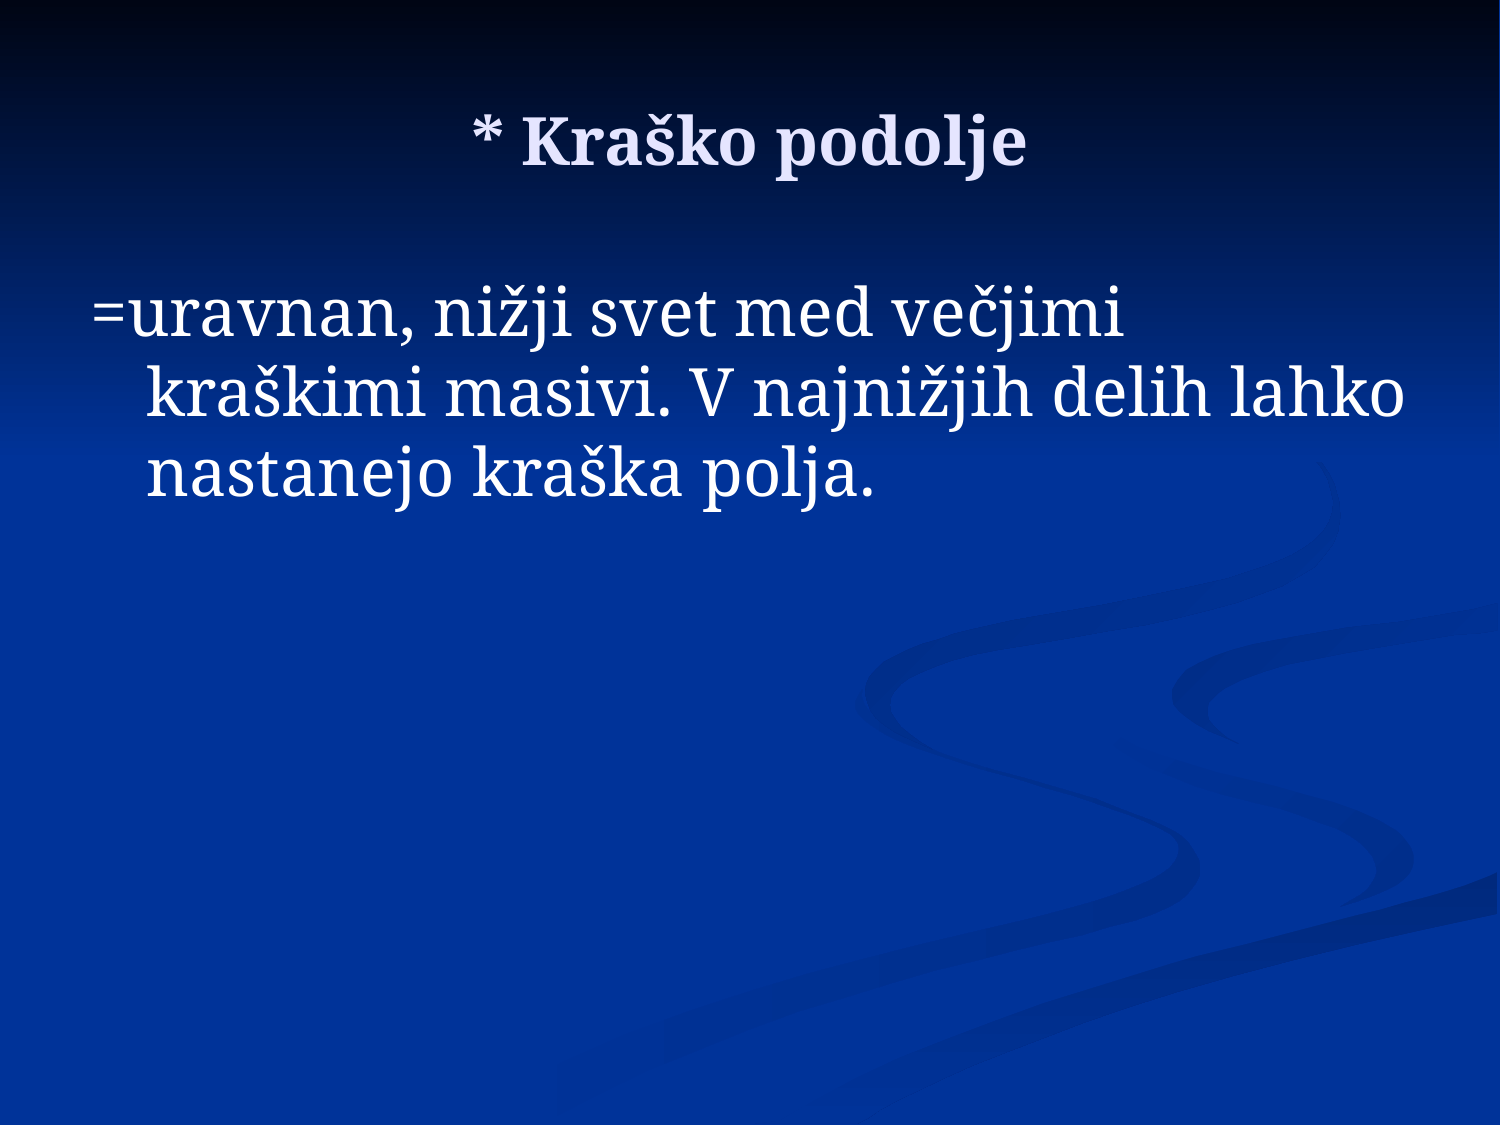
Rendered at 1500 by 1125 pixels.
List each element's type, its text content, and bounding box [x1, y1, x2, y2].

list =uravnan, nižji svet med večjimi kraškimi masivi. V najnižjih delih lahko nastanejo kraška polja. [75, 262, 1425, 1005]
title * Kraško podolje [75, 45, 1425, 233]
